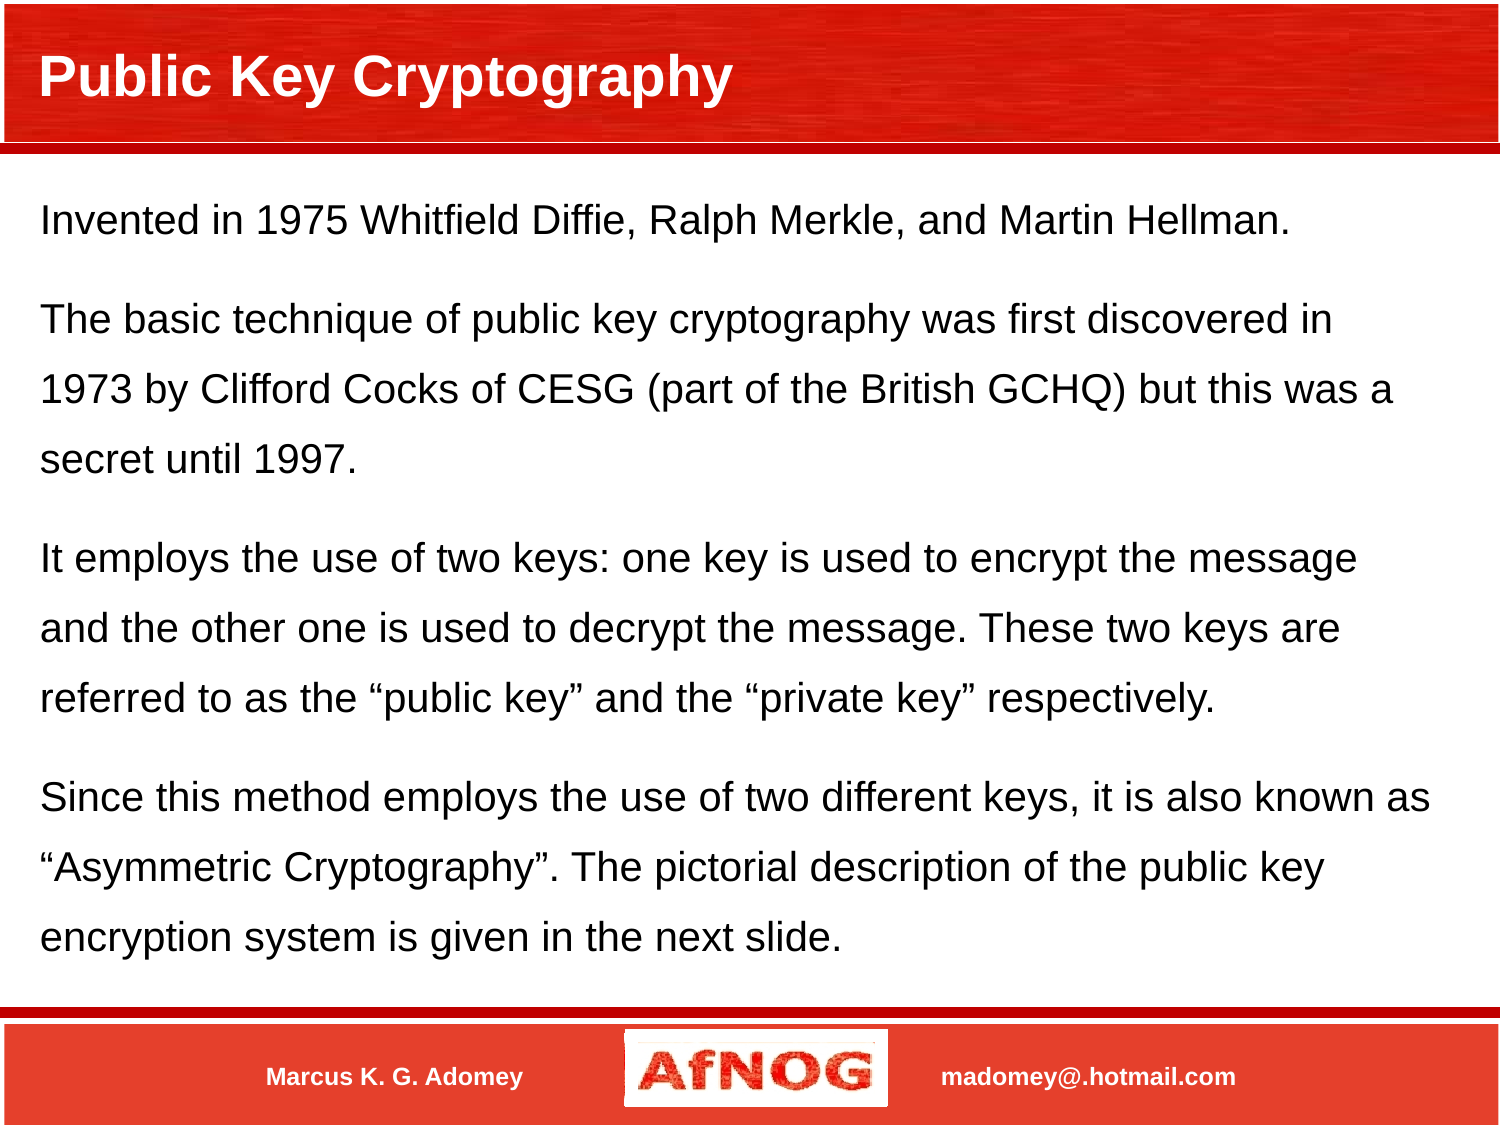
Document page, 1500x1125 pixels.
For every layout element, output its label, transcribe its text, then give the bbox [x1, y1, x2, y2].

text_box Public Key Cryptography [23, 31, 810, 117]
text_box Invented in 1975 Whitfield Diffie, Ralph Merkle, and Martin Hellman. The basic technique of public key cryptography was first discovered in 1973 by Clifford Cocks of CESG (part of the British GCHQ) but this was a secret until 1997. It employs the use of two keys: one key is used to encrypt the message and the other one is used to decrypt the message. These two keys are referred to as the “public key” and the “private key” respectively. Since this method employs the use of two different keys, it is also known as “Asymmetric Cryptography”. The pictorial description of the public key encryption system is given in the next slide. [24, 165, 1450, 976]
